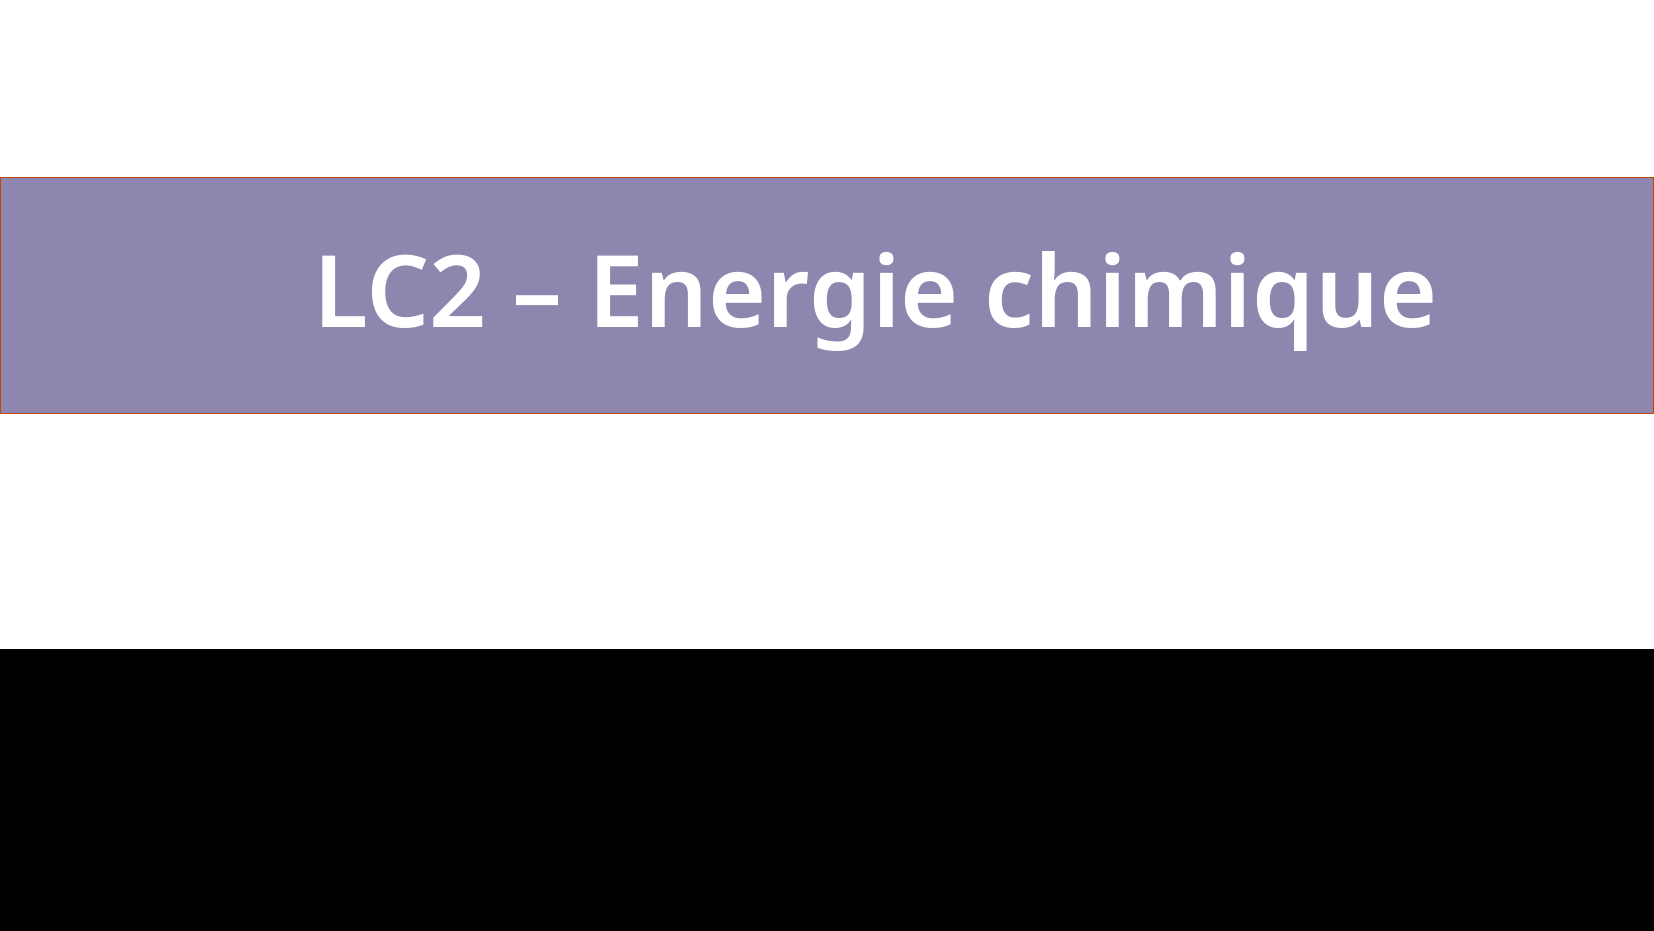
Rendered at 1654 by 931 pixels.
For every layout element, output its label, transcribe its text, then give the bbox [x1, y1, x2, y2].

text_box LC2 – Energie chimique [298, 212, 1335, 355]
text_box [0, 177, 1654, 414]
text_box [0, 649, 1654, 931]
